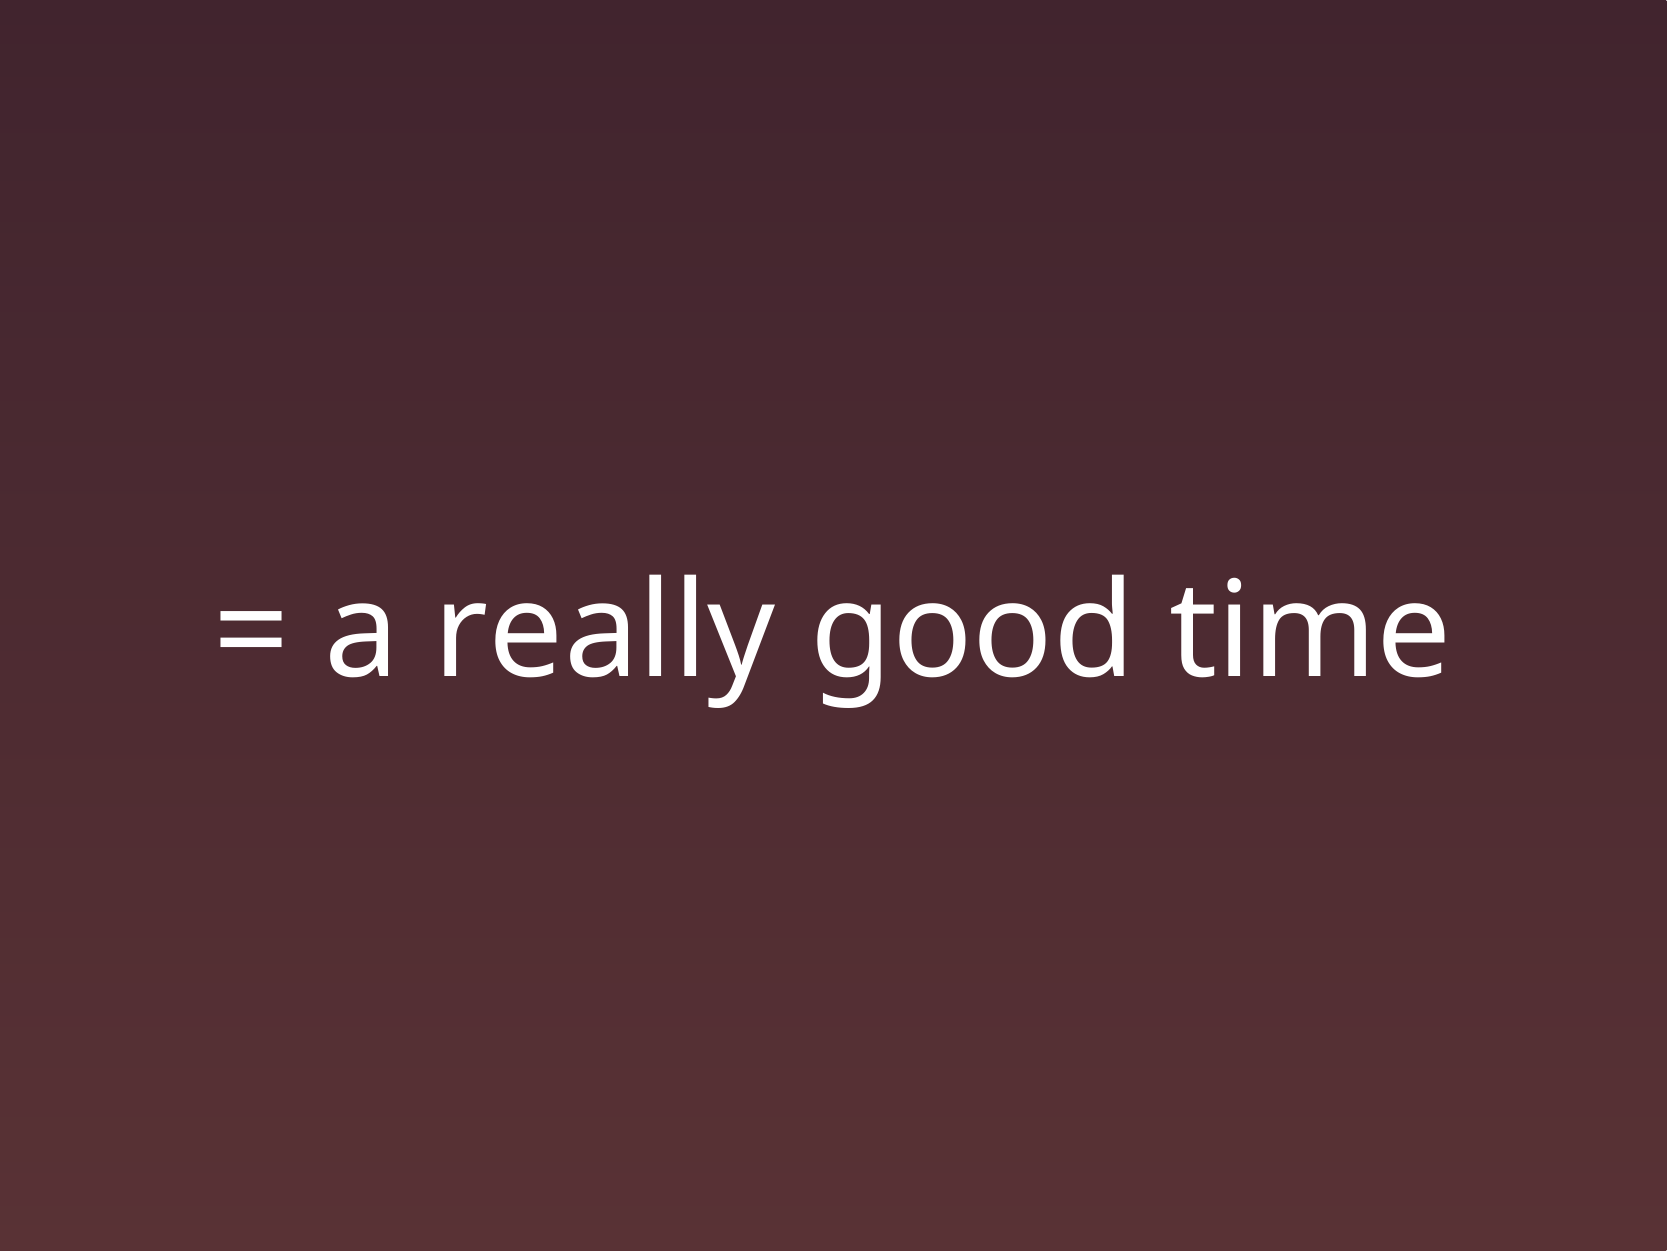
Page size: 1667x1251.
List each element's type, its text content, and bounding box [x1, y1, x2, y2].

title = a really good time [162, 381, 1505, 869]
